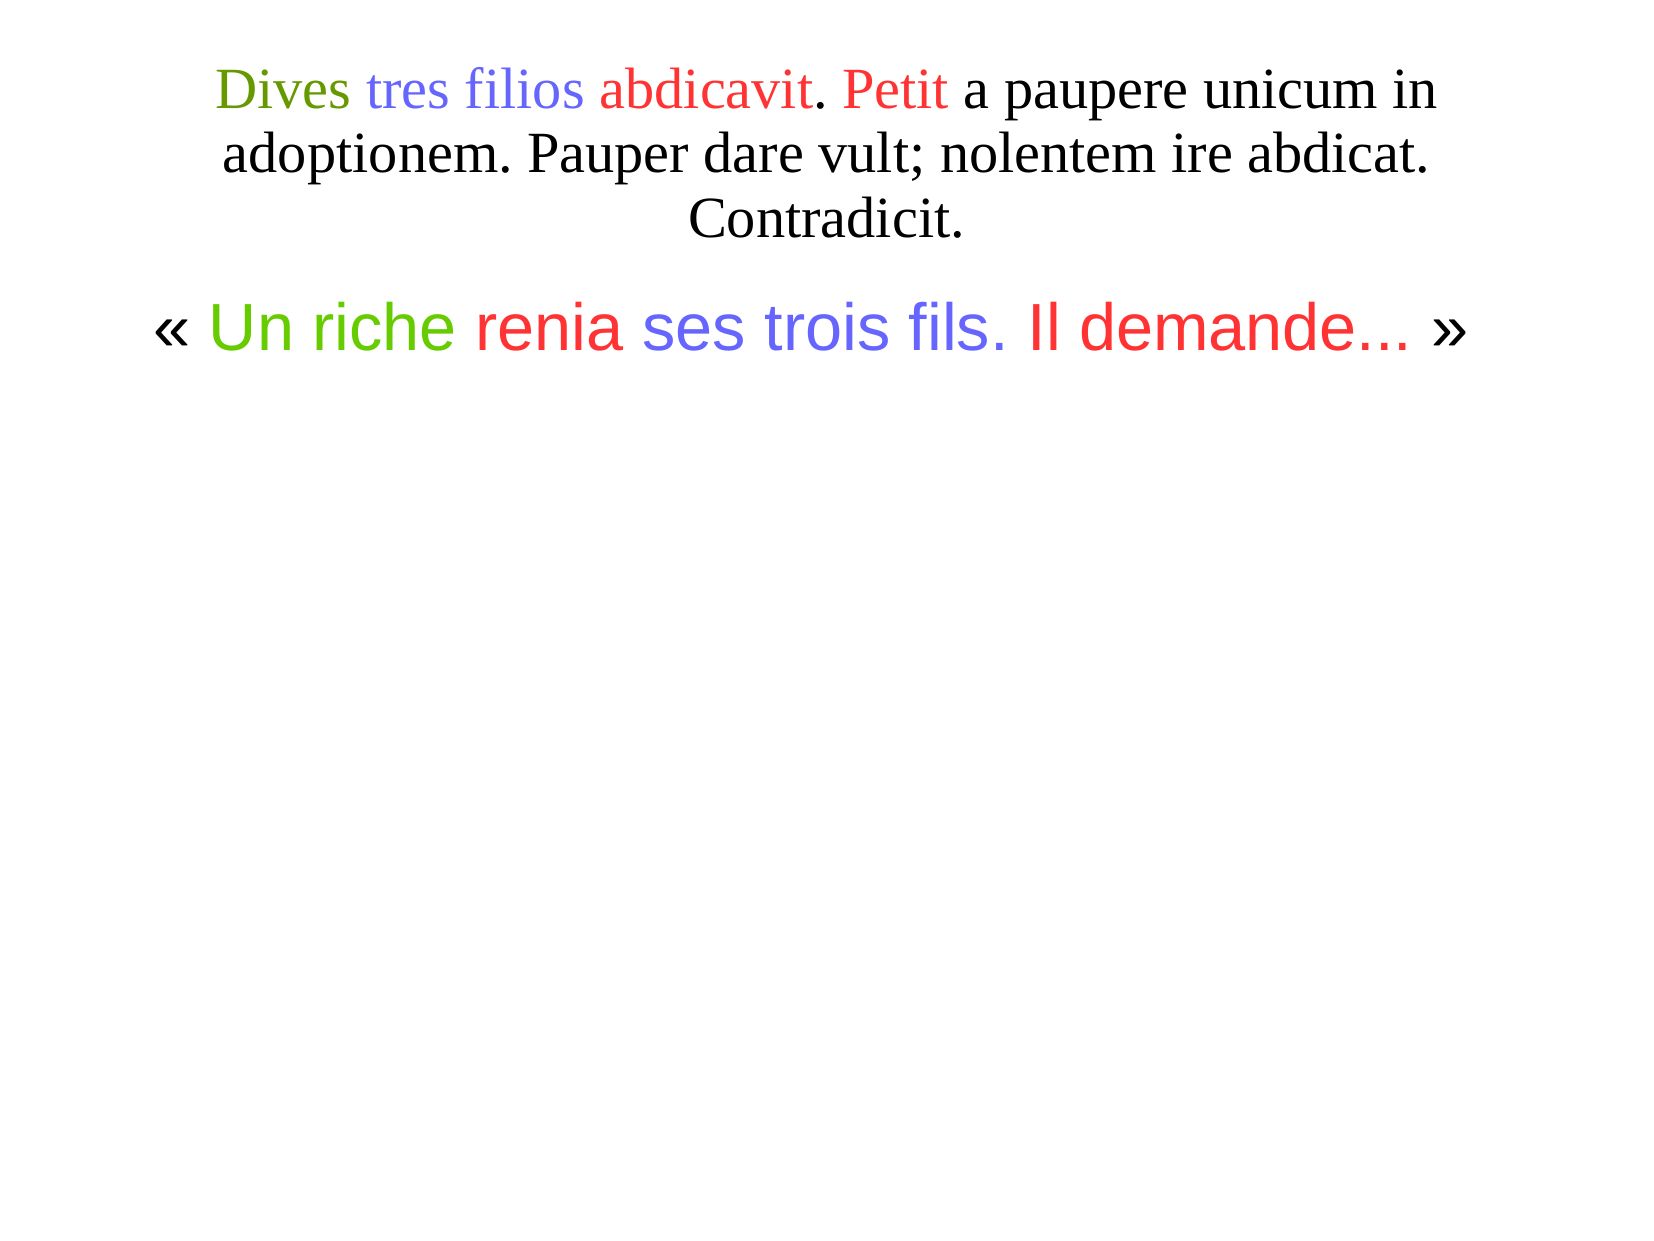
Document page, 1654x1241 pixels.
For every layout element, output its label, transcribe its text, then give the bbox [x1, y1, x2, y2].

list « Un riche renia ses trois fils. Il demande... » [82, 290, 1571, 1010]
title Dives tres filios abdicavit. Petit a paupere unicum in adoptionem. Pauper dare vult; nolentem ire abdicat. Contradicit. [82, 49, 1571, 257]
